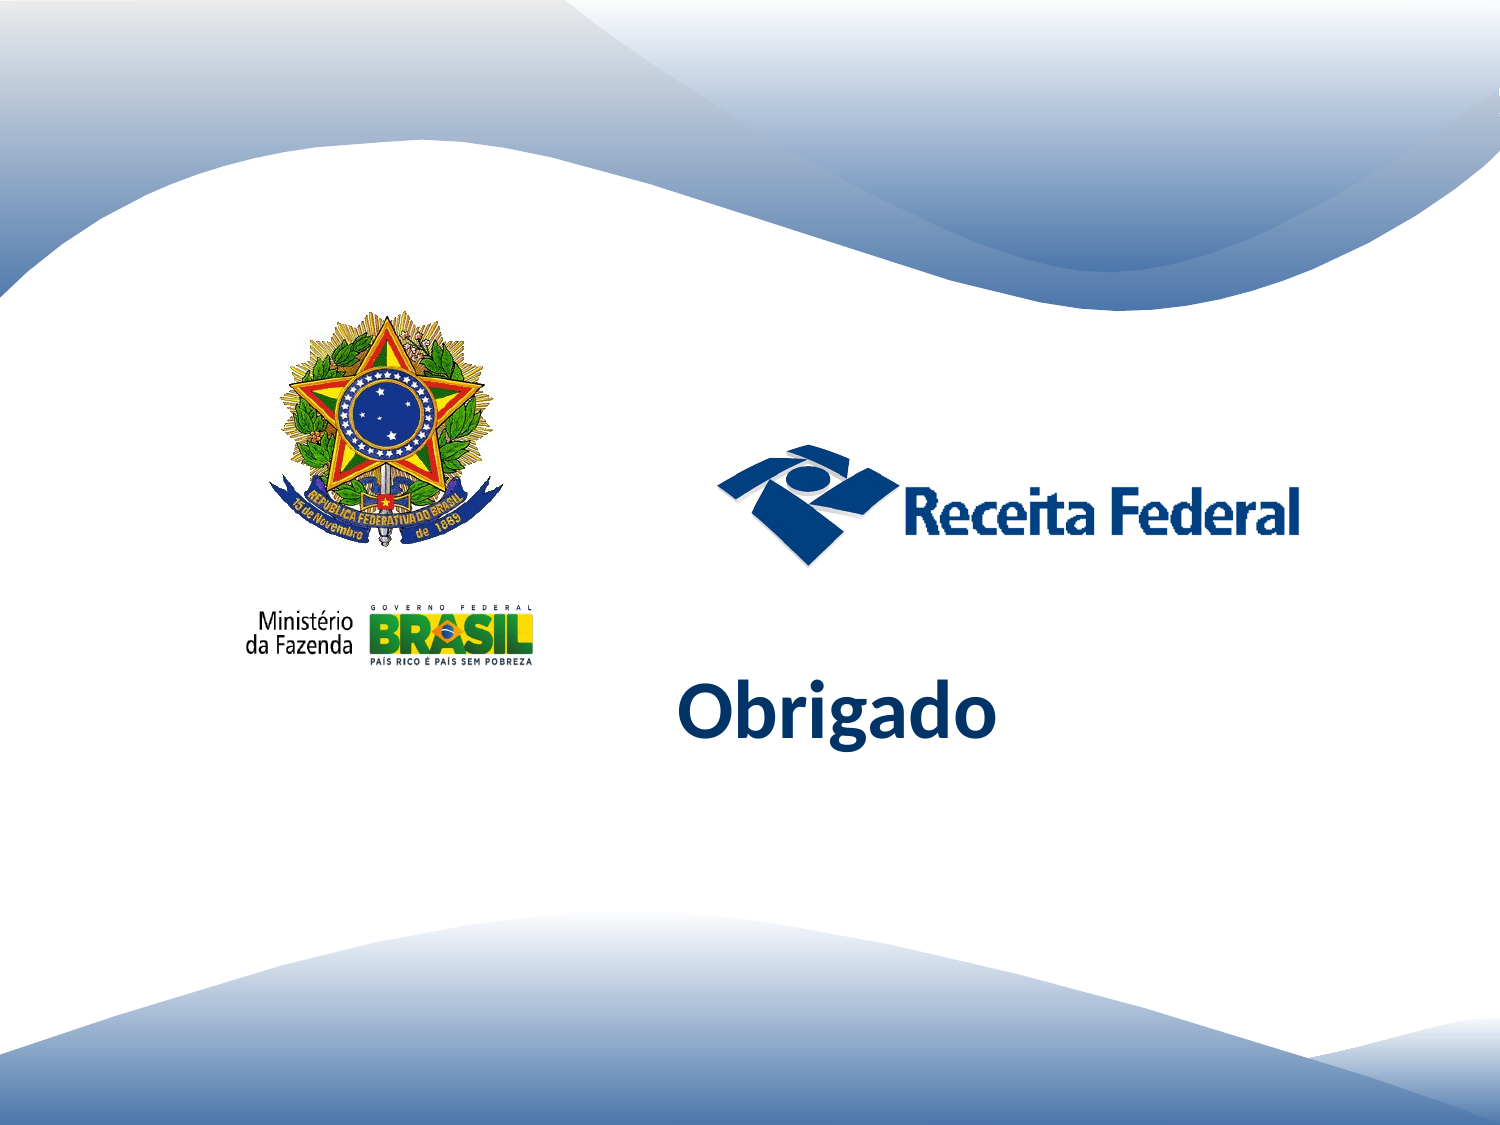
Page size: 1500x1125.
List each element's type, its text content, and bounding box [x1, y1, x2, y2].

text_box [0, 0, 1500, 312]
text_box Obrigado [662, 647, 1241, 763]
picture [264, 304, 506, 555]
text_box [0, 910, 1500, 1125]
picture [239, 592, 545, 695]
picture [714, 441, 1315, 575]
